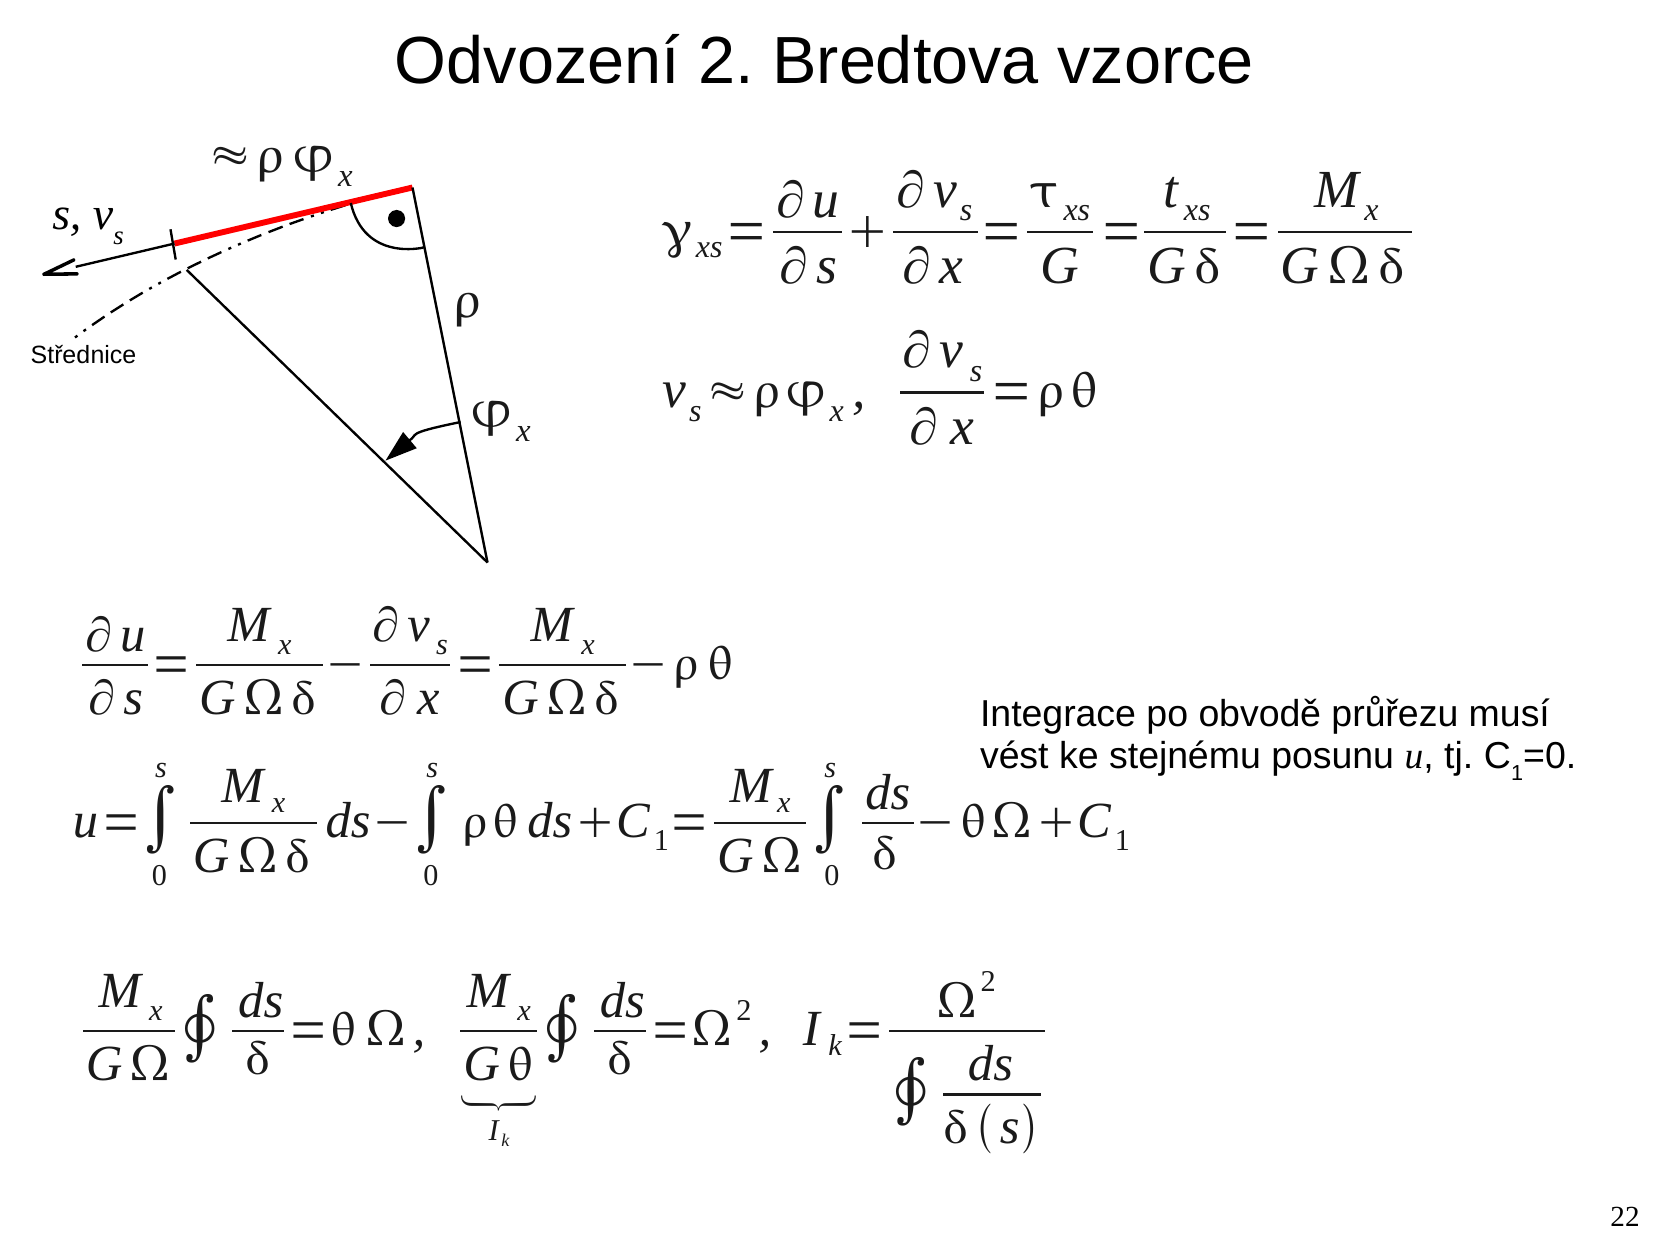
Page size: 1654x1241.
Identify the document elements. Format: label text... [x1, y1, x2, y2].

text_box s, vs [37, 181, 188, 257]
title Odvození 2. Bredtova vzorce [37, 8, 1613, 113]
chart [638, 160, 1429, 456]
chart [60, 597, 1142, 893]
text_box Střednice [15, 333, 166, 380]
chart [450, 379, 545, 448]
text_box Integrace po obvodě průřezu musí vést ke stejnému posunu u, tj. C1=0. [965, 684, 1603, 801]
chart [428, 269, 496, 331]
chart [60, 963, 1060, 1156]
text_box [389, 211, 404, 226]
chart [190, 124, 365, 194]
